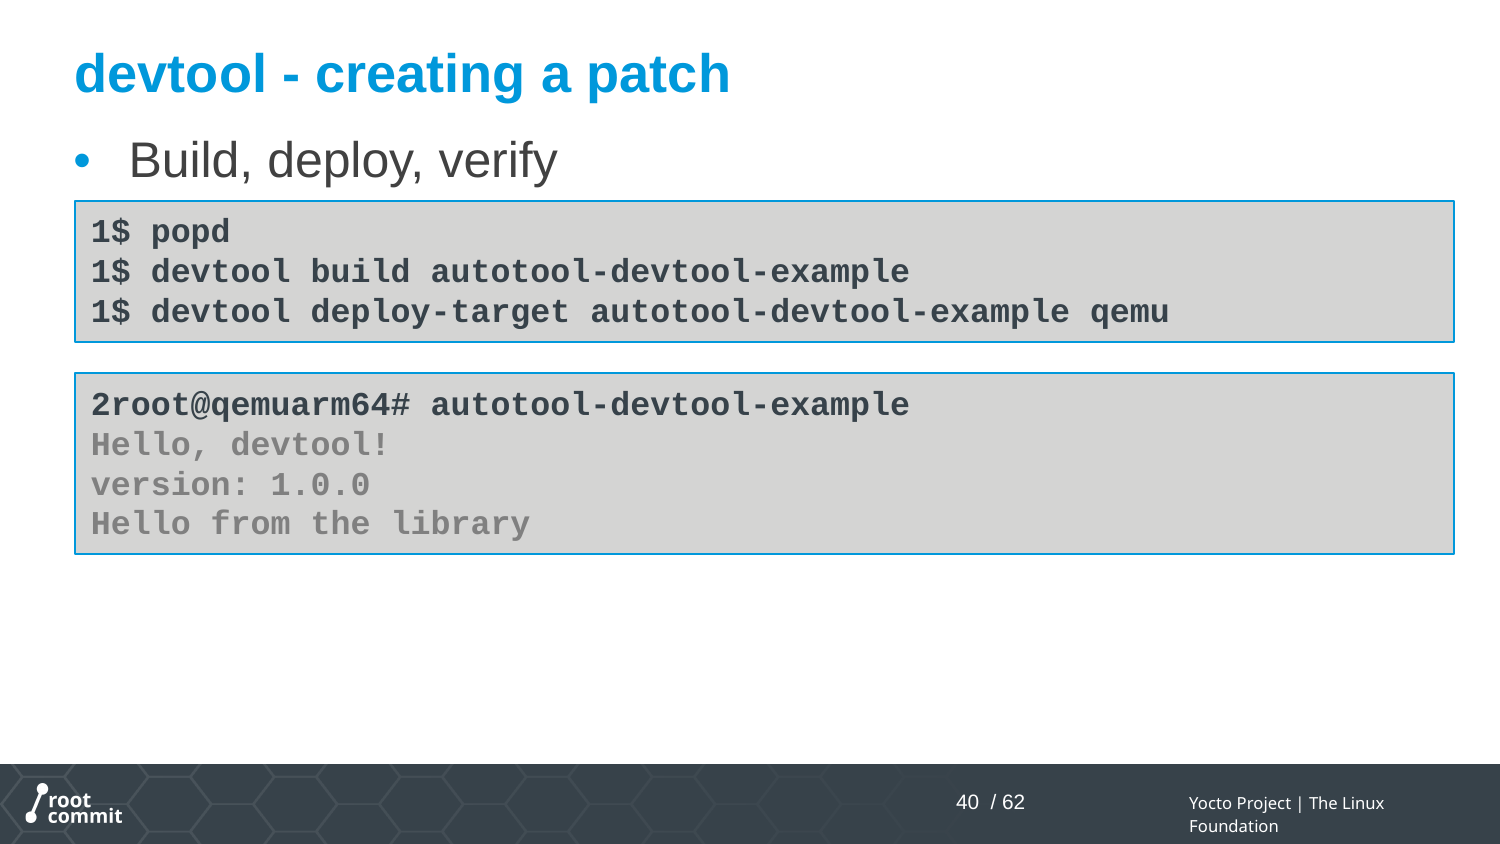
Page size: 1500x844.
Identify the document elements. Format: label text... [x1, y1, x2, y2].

picture [0, 0, 1500, 844]
text_box 2root@qemuarm64# autotool-devtool-example Hello, devtool! version: 1.0.0 Hello from the library [75, 373, 1455, 555]
text_box devtool - creating a patch [74, 50, 1424, 159]
text_box Build, deploy, verify [72, 132, 1422, 259]
text_box 1$ popd 1$ devtool build autotool-devtool-example 1$ devtool deploy-target autotool-devtool-example qemu [75, 200, 1455, 342]
